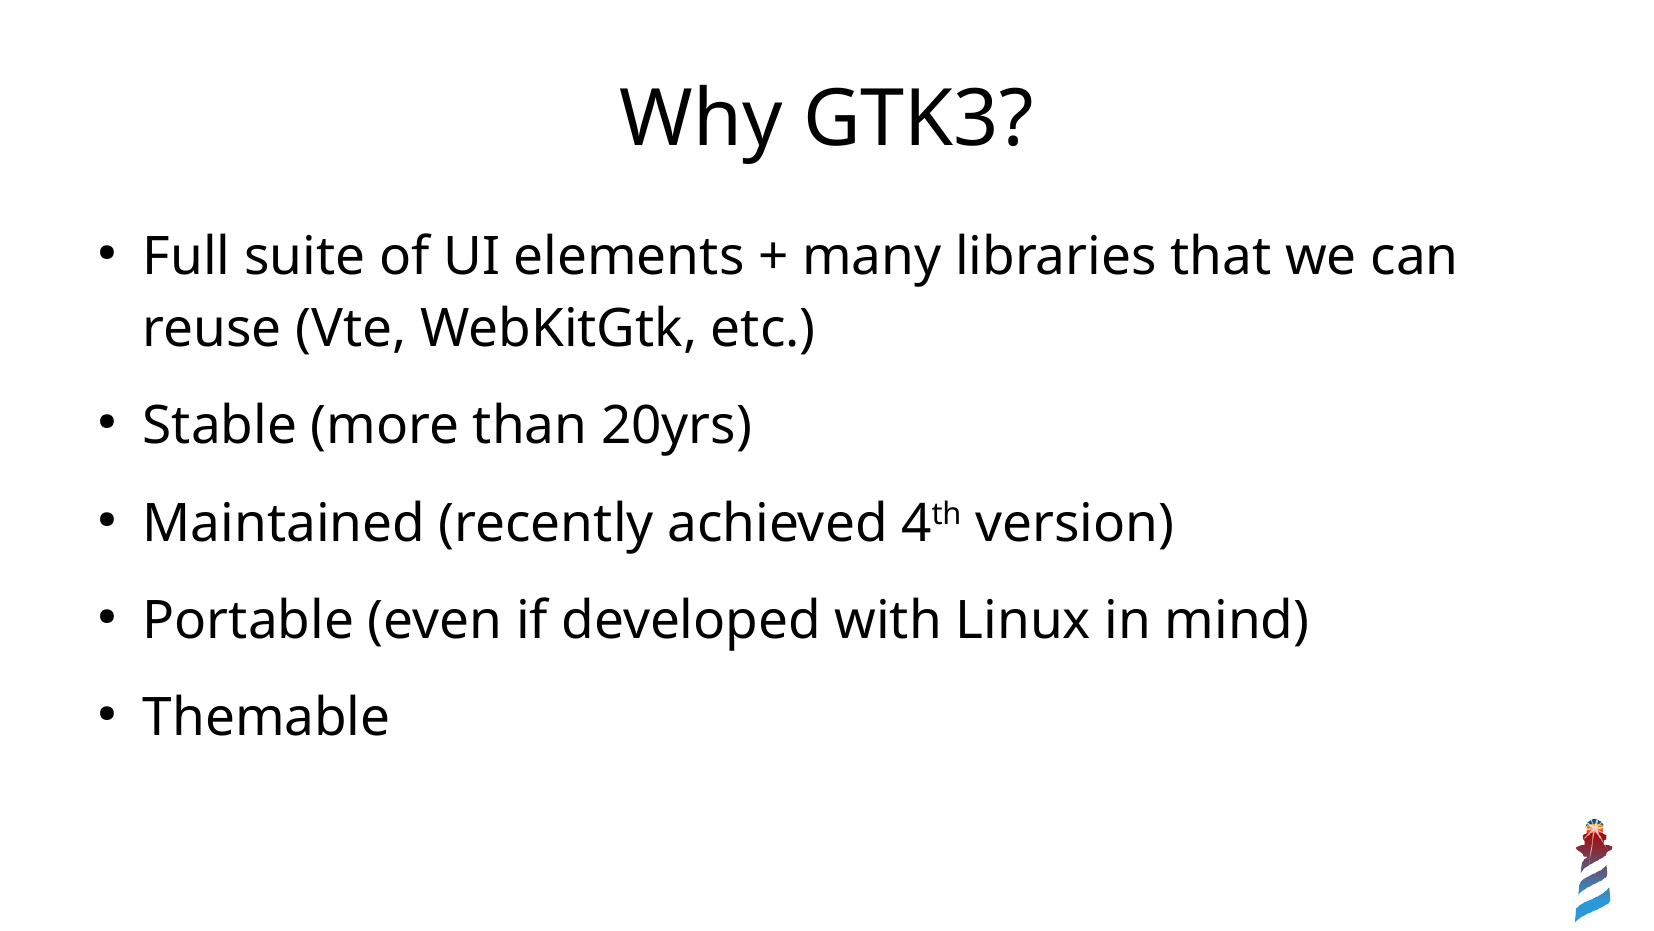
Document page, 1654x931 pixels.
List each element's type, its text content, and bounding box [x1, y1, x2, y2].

picture [1535, 810, 1650, 925]
list Full suite of UI elements + many libraries that we can reuse (Vte, WebKitGtk, etc.) Stable (more than 20yrs) Maintained (recently achieved 4th version) Portable (even if developed with Linux in mind) Themable [82, 217, 1571, 758]
title Why GTK3? [82, 37, 1571, 193]
